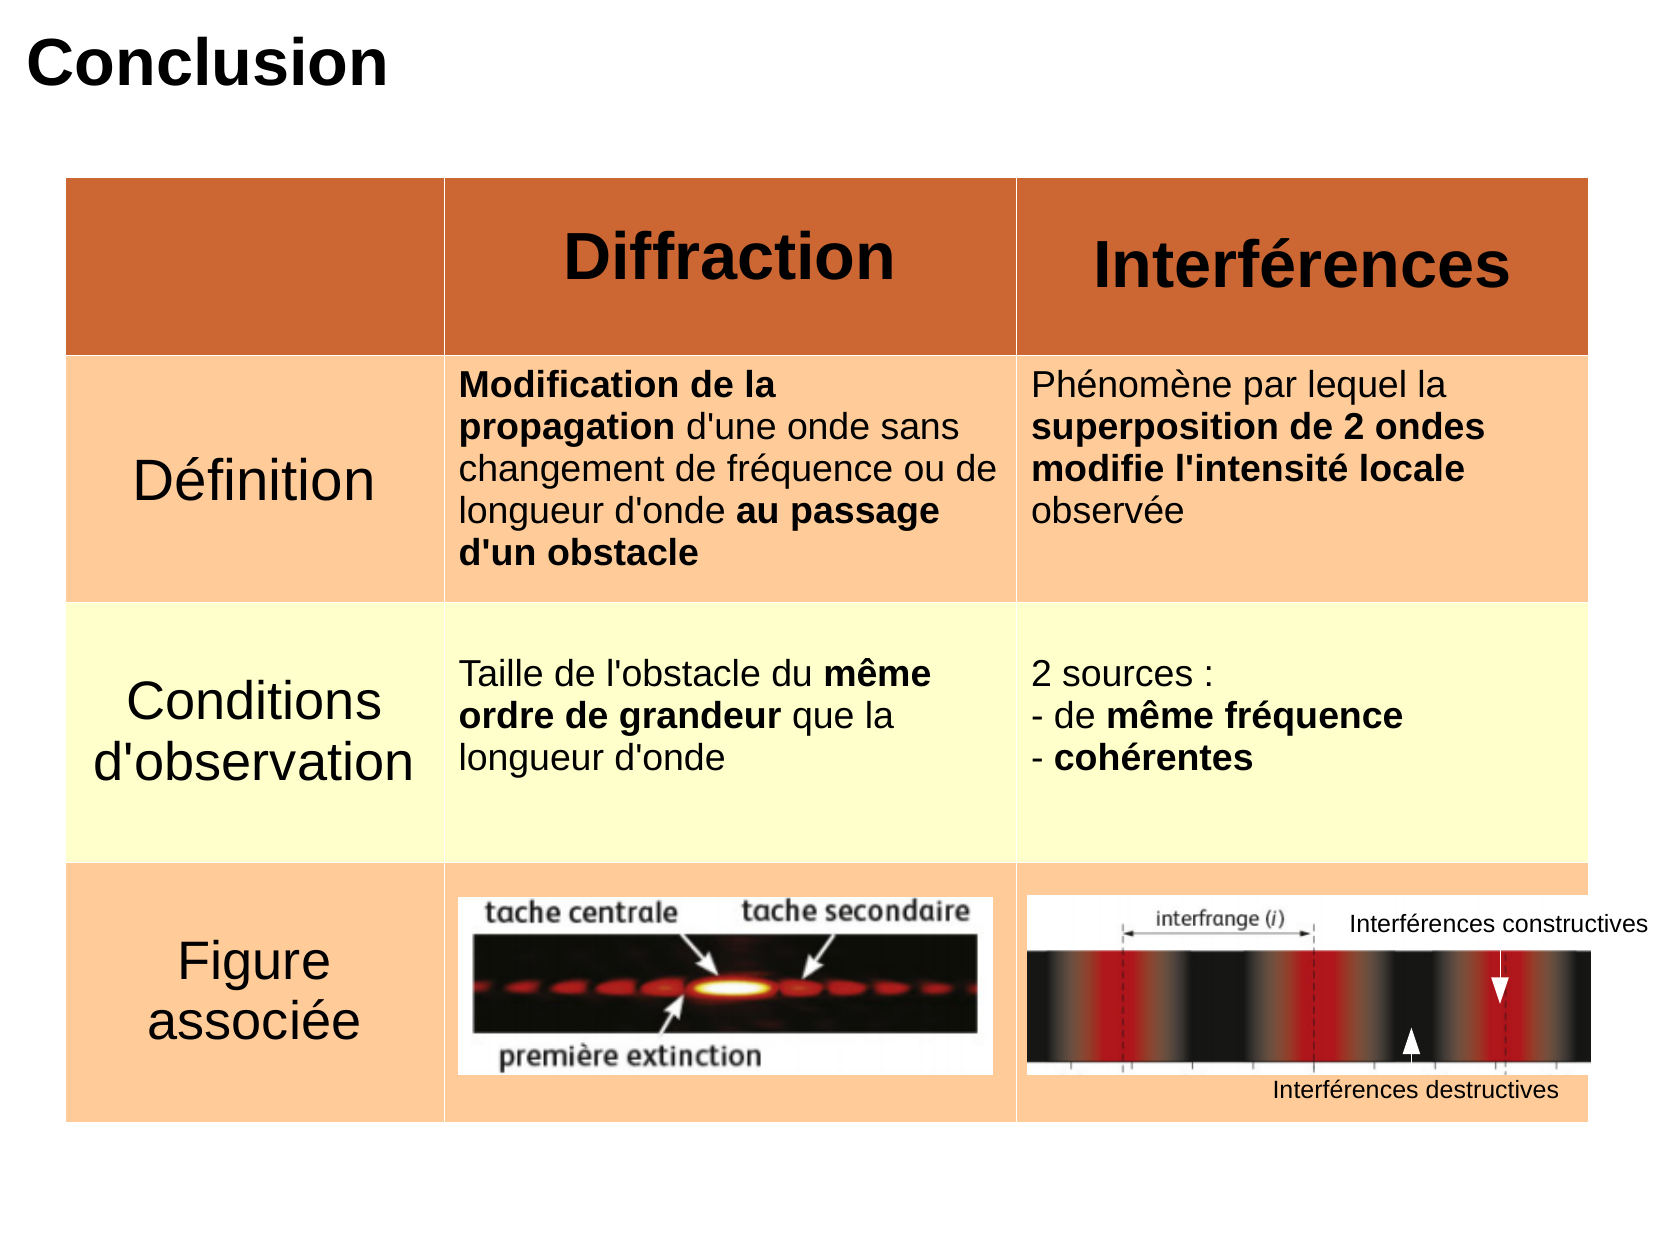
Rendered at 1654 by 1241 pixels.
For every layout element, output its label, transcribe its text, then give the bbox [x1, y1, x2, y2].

picture [1027, 895, 1591, 1075]
table_header Interférences [1017, 178, 1588, 355]
text_box Interférences destructives [1257, 1068, 1589, 1140]
table_cell Phénomène par lequel la superposition de 2 ondes modifie l'intensité locale observée [1017, 356, 1588, 602]
table_cell Modification de la propagation d'une onde sans changement de fréquence ou de longueur d'onde au passage d'un obstacle [445, 356, 1016, 602]
table_cell [1017, 863, 1588, 1122]
text_box Conclusion [11, 18, 1158, 108]
table_cell [445, 863, 1016, 1122]
table_cell Conditions d'observation [66, 603, 444, 862]
table_header Diffraction [445, 178, 1016, 355]
table_cell Taille de l'obstacle du même ordre de grandeur que la longueur d'onde [445, 603, 1016, 862]
table_header [66, 178, 444, 355]
table_cell Figure associée [66, 863, 444, 1122]
table_cell 2 sources : - de même fréquence - cohérentes [1017, 603, 1588, 862]
table_cell Définition [66, 356, 444, 602]
text_box Interférences constructives [1334, 901, 1654, 973]
picture [458, 897, 993, 1075]
